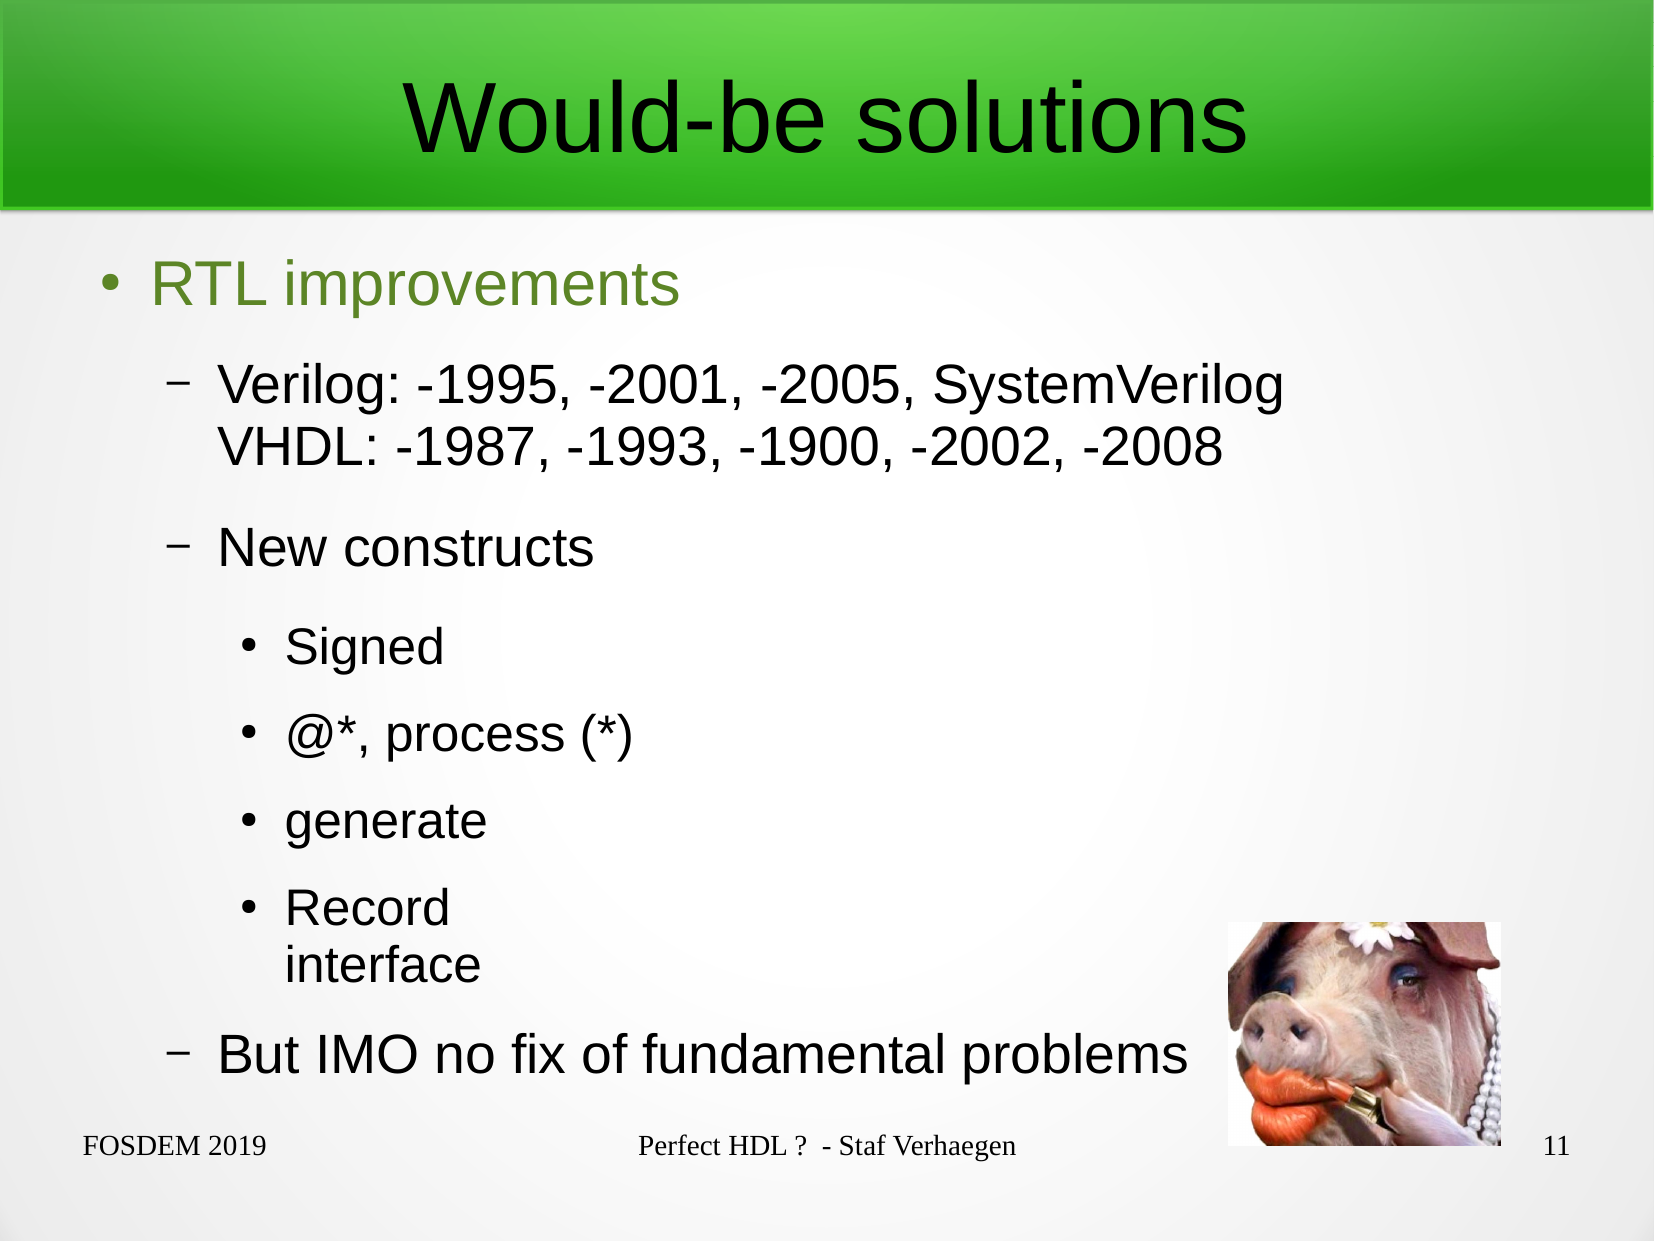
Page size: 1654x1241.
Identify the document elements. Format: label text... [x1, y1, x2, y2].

picture [1228, 922, 1501, 1146]
title Would-be solutions [82, 47, 1571, 189]
list RTL improvements Verilog: -1995, -2001, -2005, SystemVerilog VHDL: -1987, -1993, -1900, -2002, -2008 New constructs Signed @*, process (*) generate Record interface But IMO no fix of fundamental problems [82, 248, 1571, 1087]
